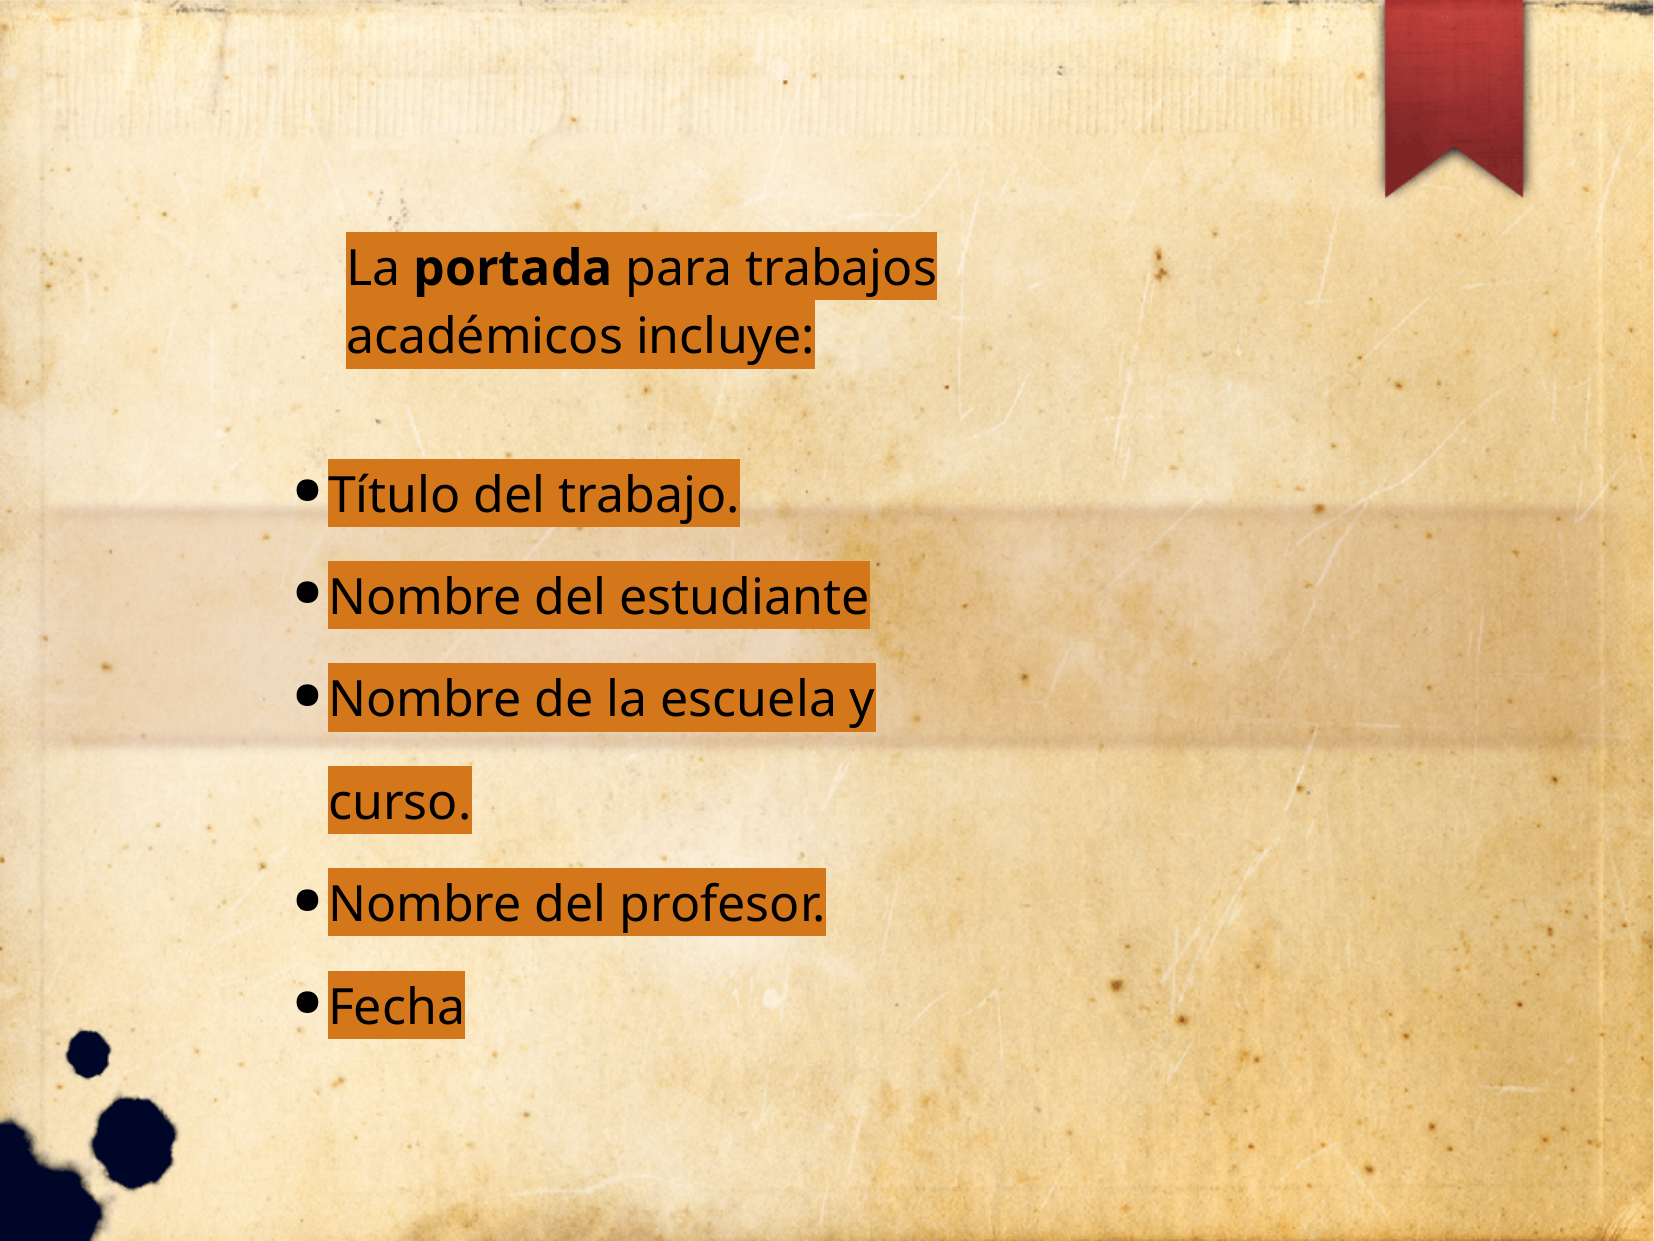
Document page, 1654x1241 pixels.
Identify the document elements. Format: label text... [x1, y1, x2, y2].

text_box Título del trabajo. Nombre del estudiante Nombre de la escuela y curso. Nombre del profesor. Fecha [278, 417, 975, 975]
text_box La portada para trabajos académicos incluye: [331, 224, 1034, 443]
picture [0, 0, 1654, 1241]
